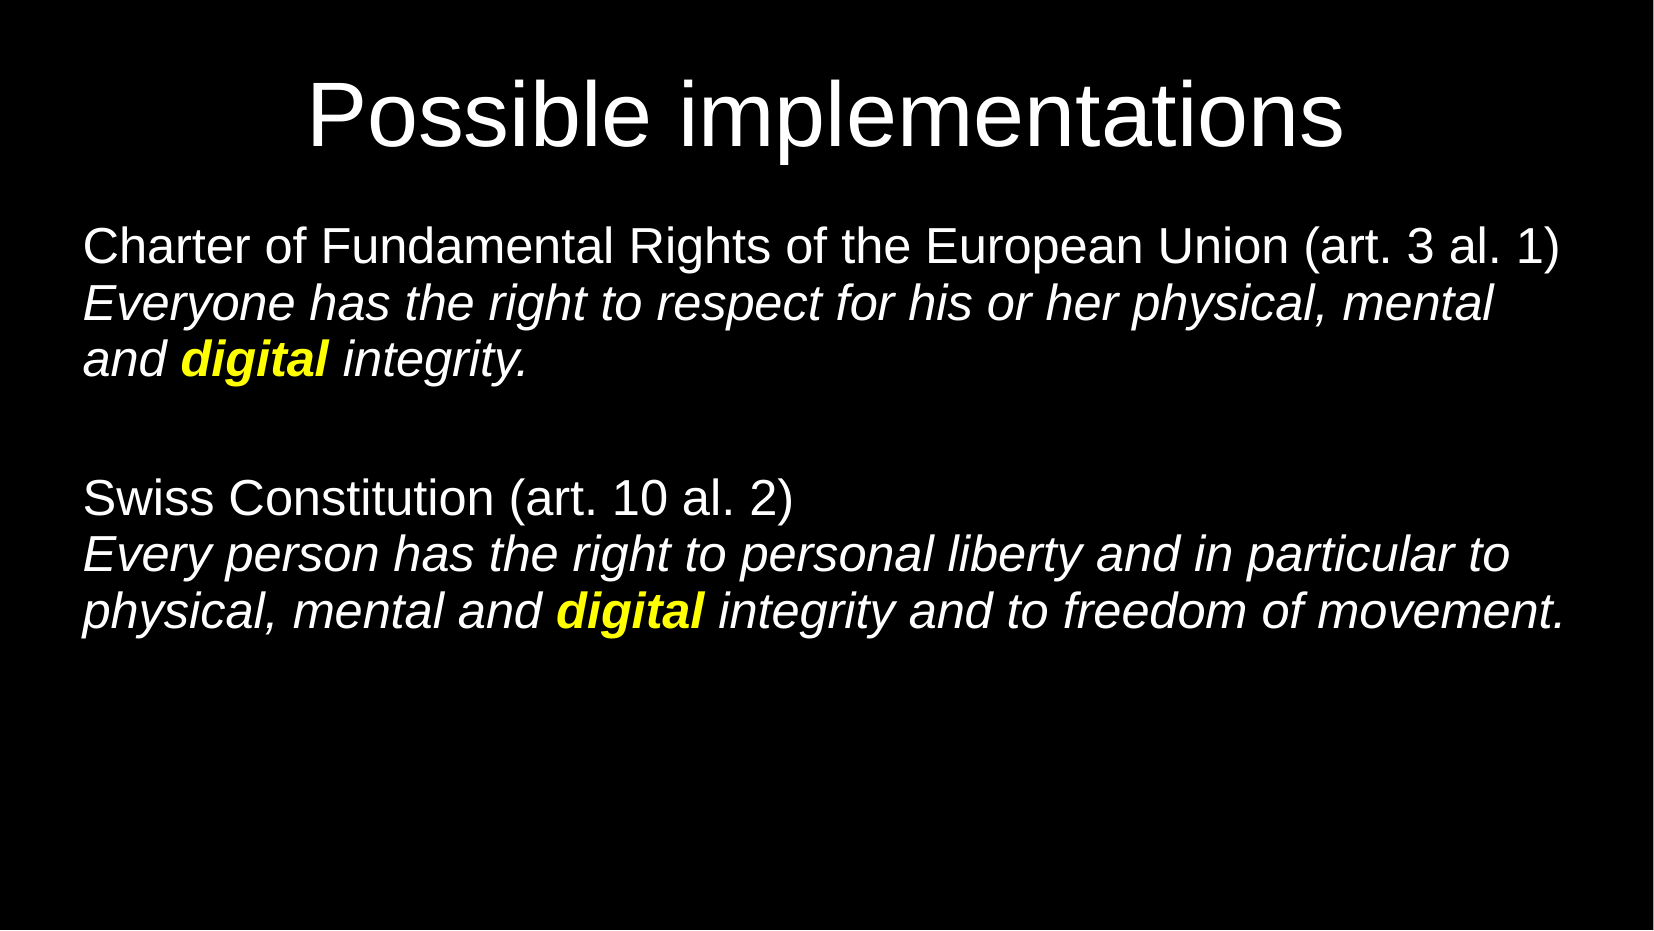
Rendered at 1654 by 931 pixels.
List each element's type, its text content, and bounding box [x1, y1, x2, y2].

title Possible implementations [82, 37, 1571, 193]
list Charter of Fundamental Rights of the European Union (art. 3 al. 1) Everyone has the right to respect for his or her physical, mental and digital integrity. Swiss Constitution (art. 10 al. 2) Every person has the right to personal liberty and in particular to physical, mental and digital integrity and to freedom of movement. [82, 217, 1571, 758]
